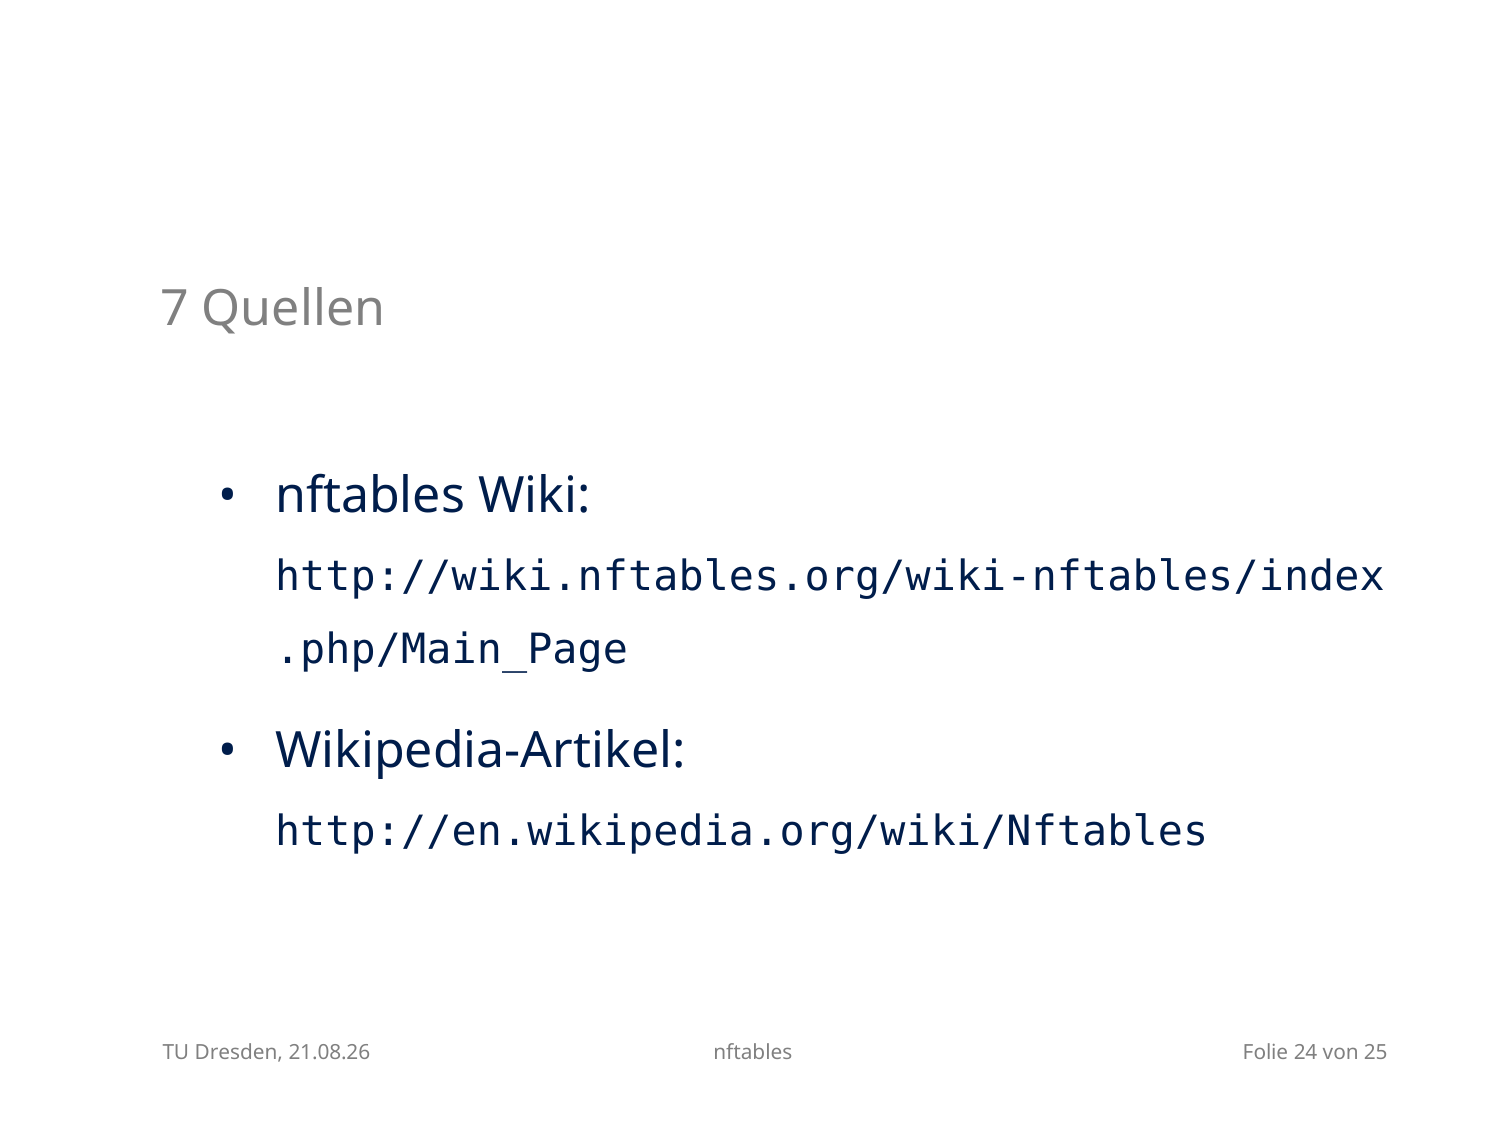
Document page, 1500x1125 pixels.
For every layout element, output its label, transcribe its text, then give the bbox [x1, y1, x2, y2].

title 7 Quellen [160, 238, 1392, 374]
list nftables Wiki: http://wiki.nftables.org/wiki-nftables/index.php/Main_Page Wikipedia-Artikel: http://en.wikipedia.org/wiki/Nftables [162, 425, 1388, 1078]
